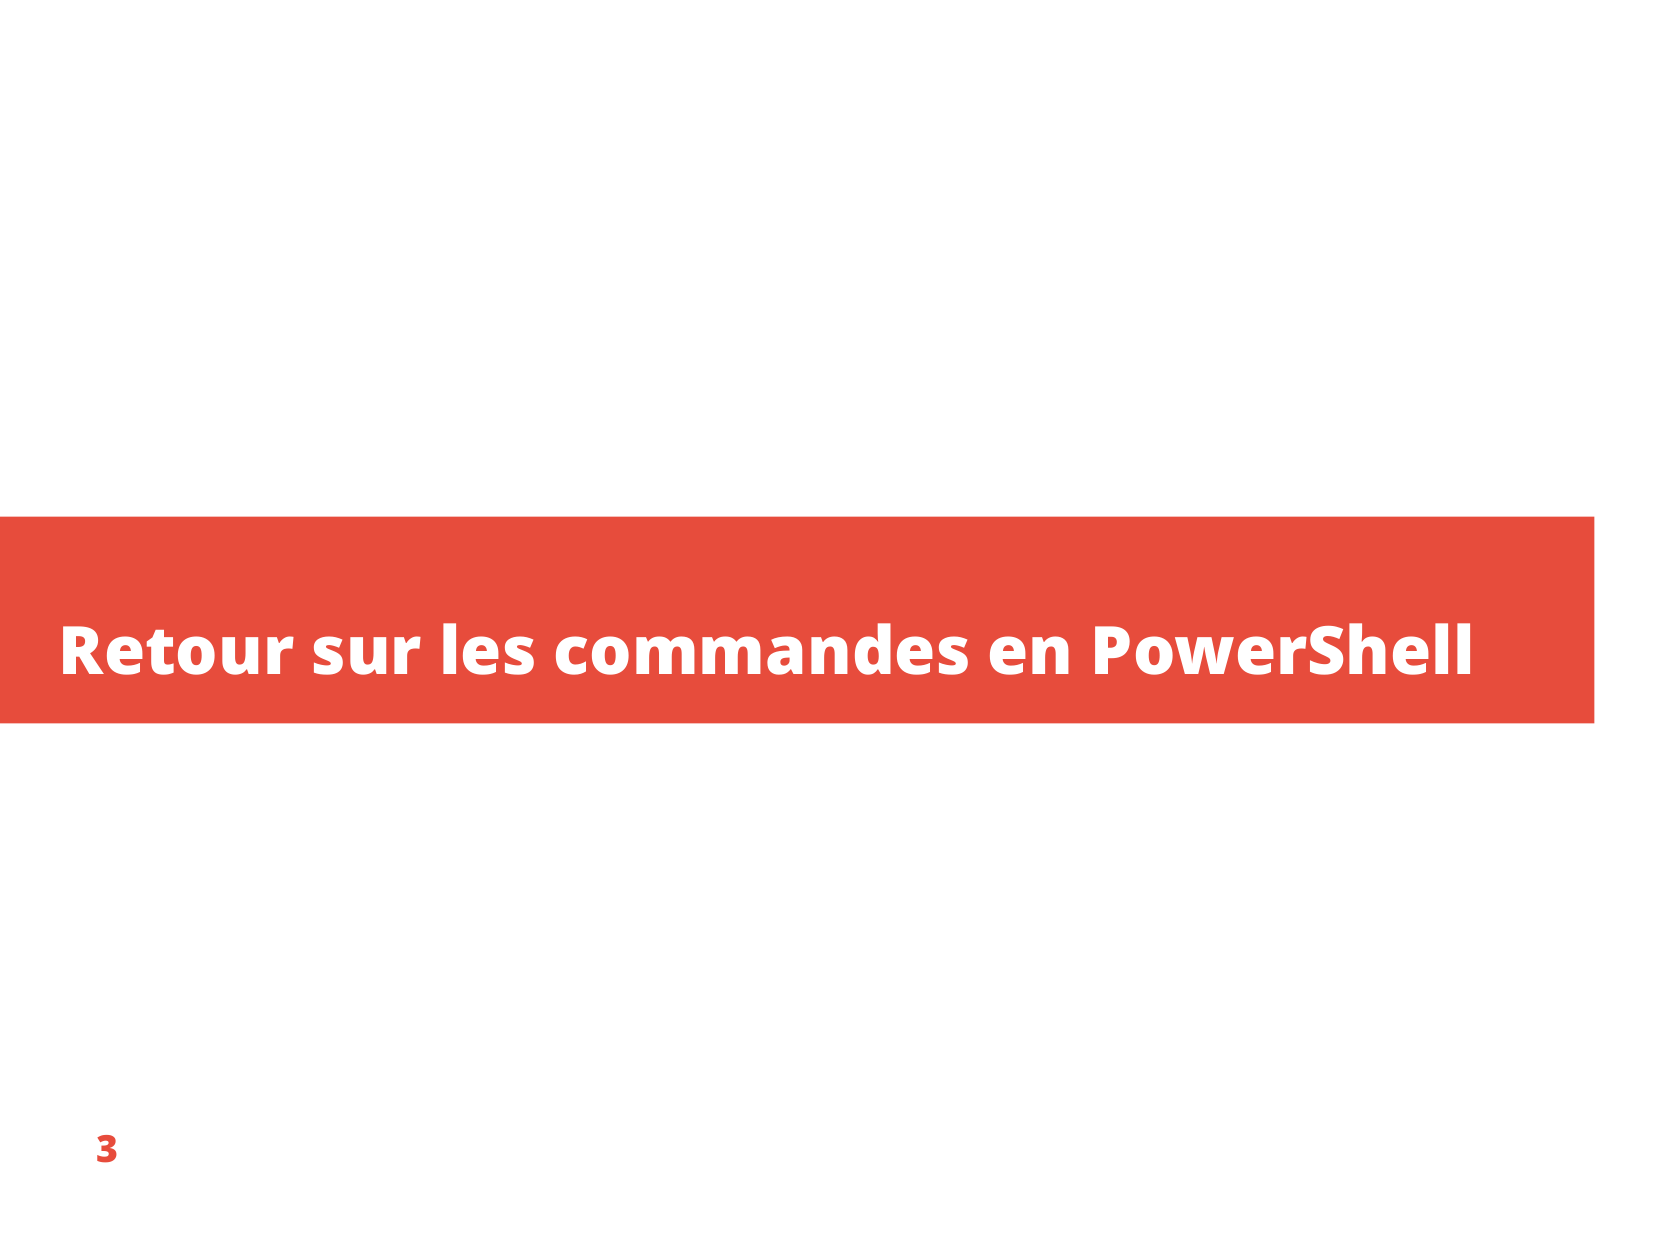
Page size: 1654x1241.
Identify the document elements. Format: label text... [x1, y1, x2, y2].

title Retour sur les commandes en PowerShell [59, 546, 1595, 694]
